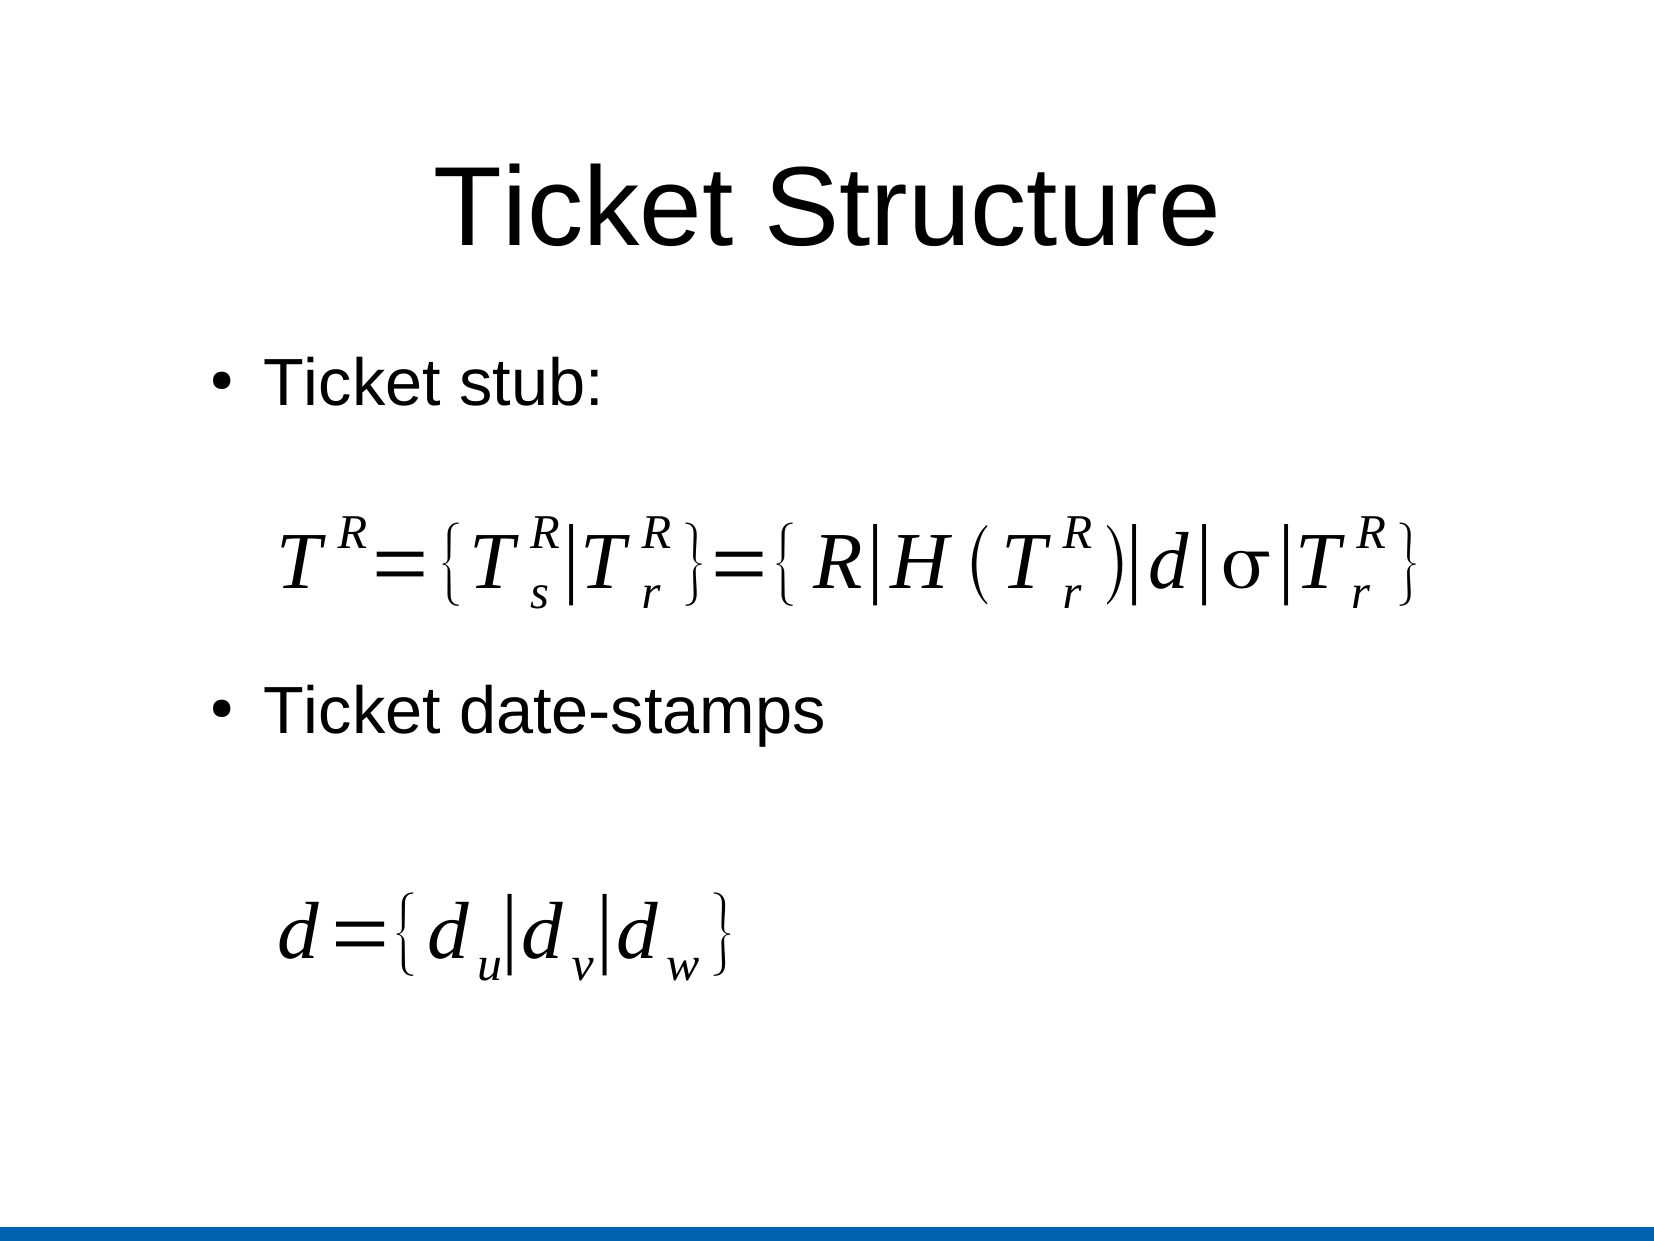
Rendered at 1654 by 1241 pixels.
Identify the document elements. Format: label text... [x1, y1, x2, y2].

list Ticket stub: Ticket date-stamps [121, 344, 1533, 1149]
title Ticket Structure [121, 102, 1533, 311]
chart [254, 888, 763, 990]
